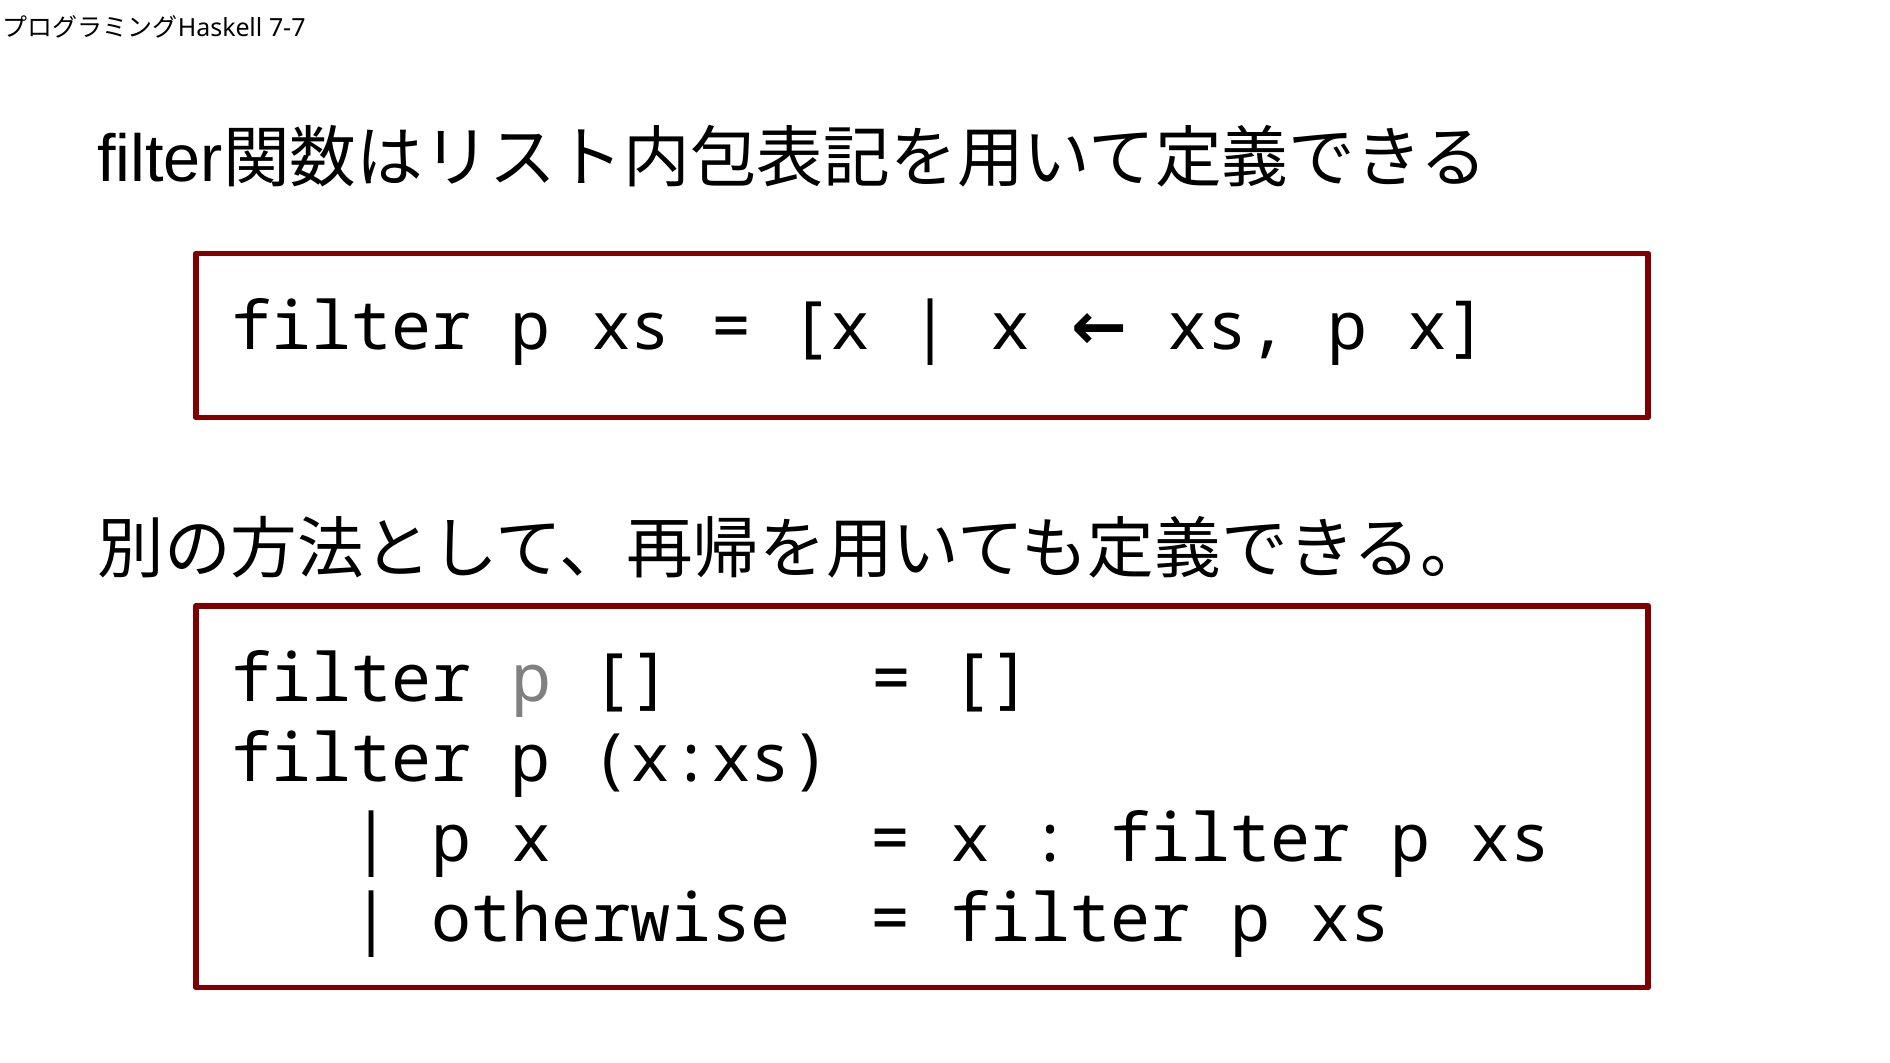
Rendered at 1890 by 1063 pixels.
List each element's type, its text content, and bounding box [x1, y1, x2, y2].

list 別の方法として、再帰を用いても定義できる。 [94, 492, 1796, 567]
text_box filter p [] = [] filter p (x:xs) | p x = x : filter p xs | otherwise = filter p xs [195, 605, 1649, 988]
list filter関数はリスト内包表記を用いて定義できる [94, 101, 1796, 182]
text_box filter p xs = [x | x ← xs, p x] [195, 253, 1649, 418]
